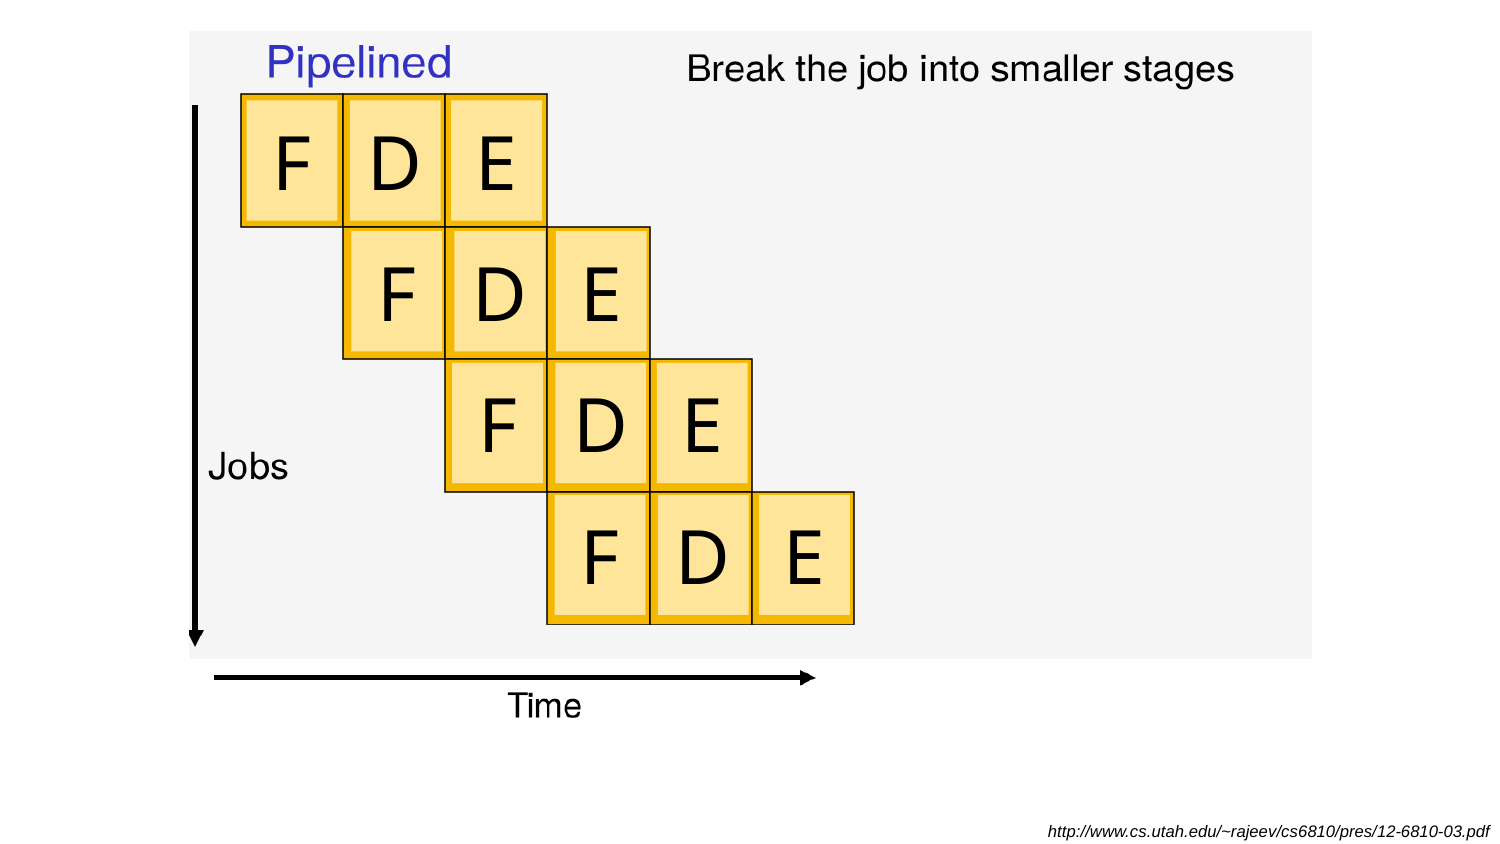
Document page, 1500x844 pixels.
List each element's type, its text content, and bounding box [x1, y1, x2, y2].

text_box D [454, 231, 546, 352]
text_box F [351, 231, 443, 352]
text_box E [555, 231, 647, 352]
text_box D [349, 100, 441, 221]
text_box D [555, 362, 647, 484]
text_box F [452, 362, 543, 484]
text_box E [656, 362, 748, 484]
text_box E [451, 100, 543, 221]
text_box F [554, 494, 646, 615]
text_box F [246, 100, 338, 221]
text_box http://www.cs.utah.edu/~rajeev/cs6810/pres/12-6810-03.pdf [1032, 805, 1500, 844]
text_box D [657, 494, 749, 615]
picture [177, 31, 1347, 743]
text_box E [759, 494, 850, 615]
